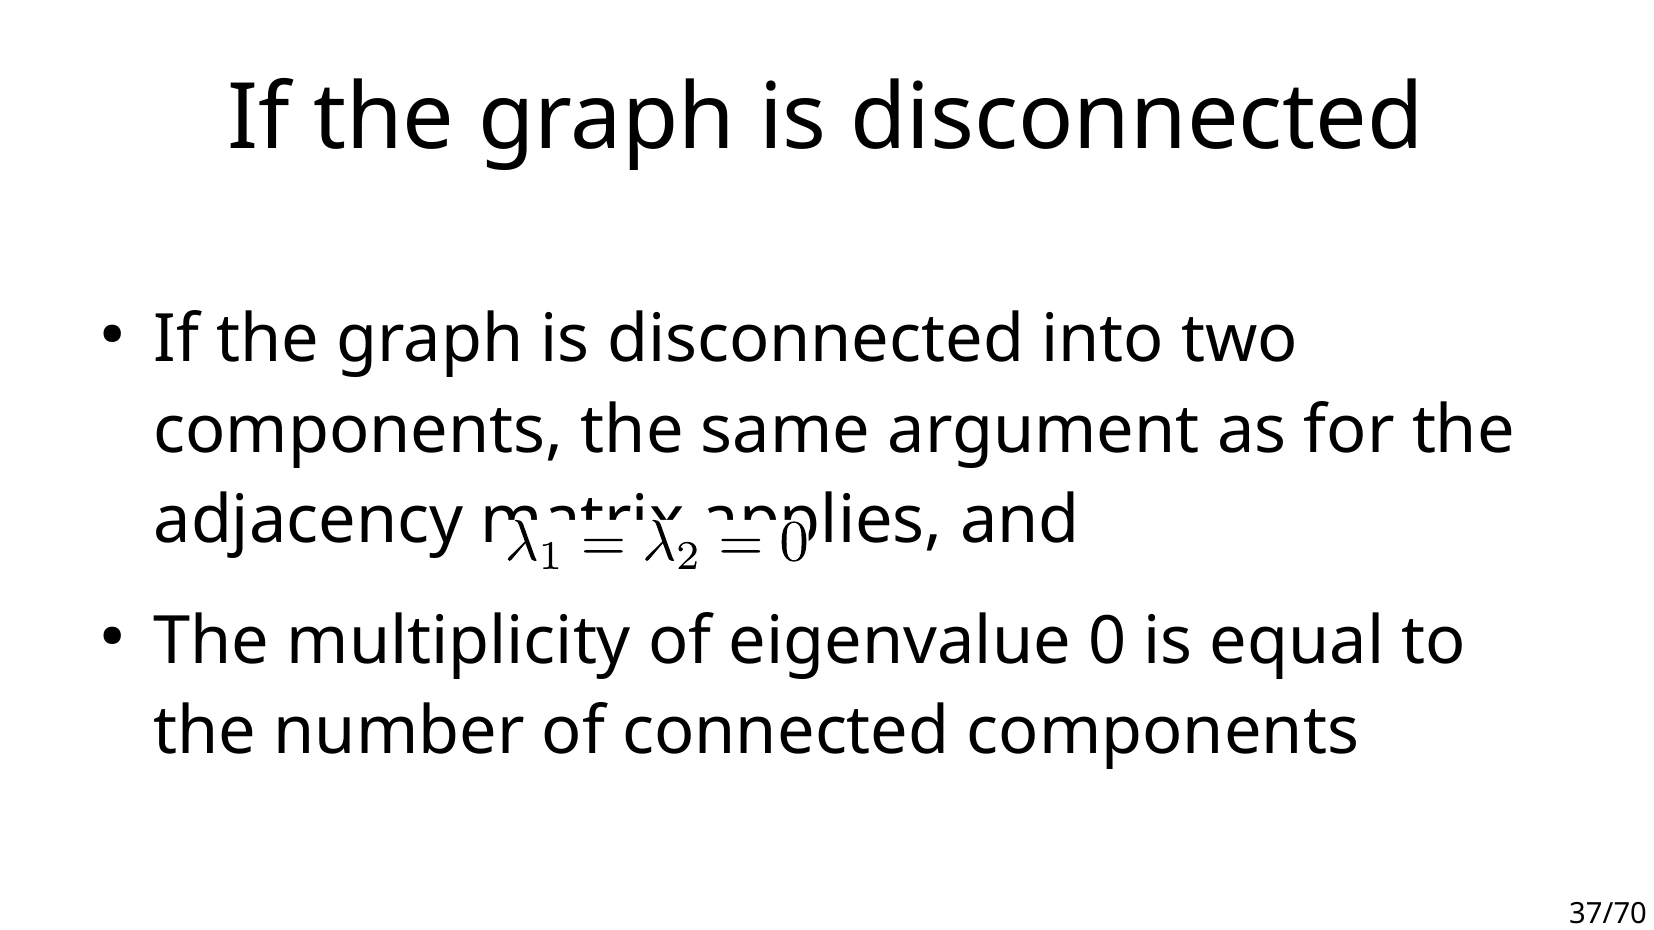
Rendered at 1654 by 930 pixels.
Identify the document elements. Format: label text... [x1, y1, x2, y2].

text_box [504, 519, 809, 570]
title If the graph is disconnected [82, 1, 1571, 225]
list If the graph is disconnected into two components, the same argument as for the adjacency matrix applies, and The multiplicity of eigenvalue 0 is equal to the number of connected components [82, 290, 1571, 930]
